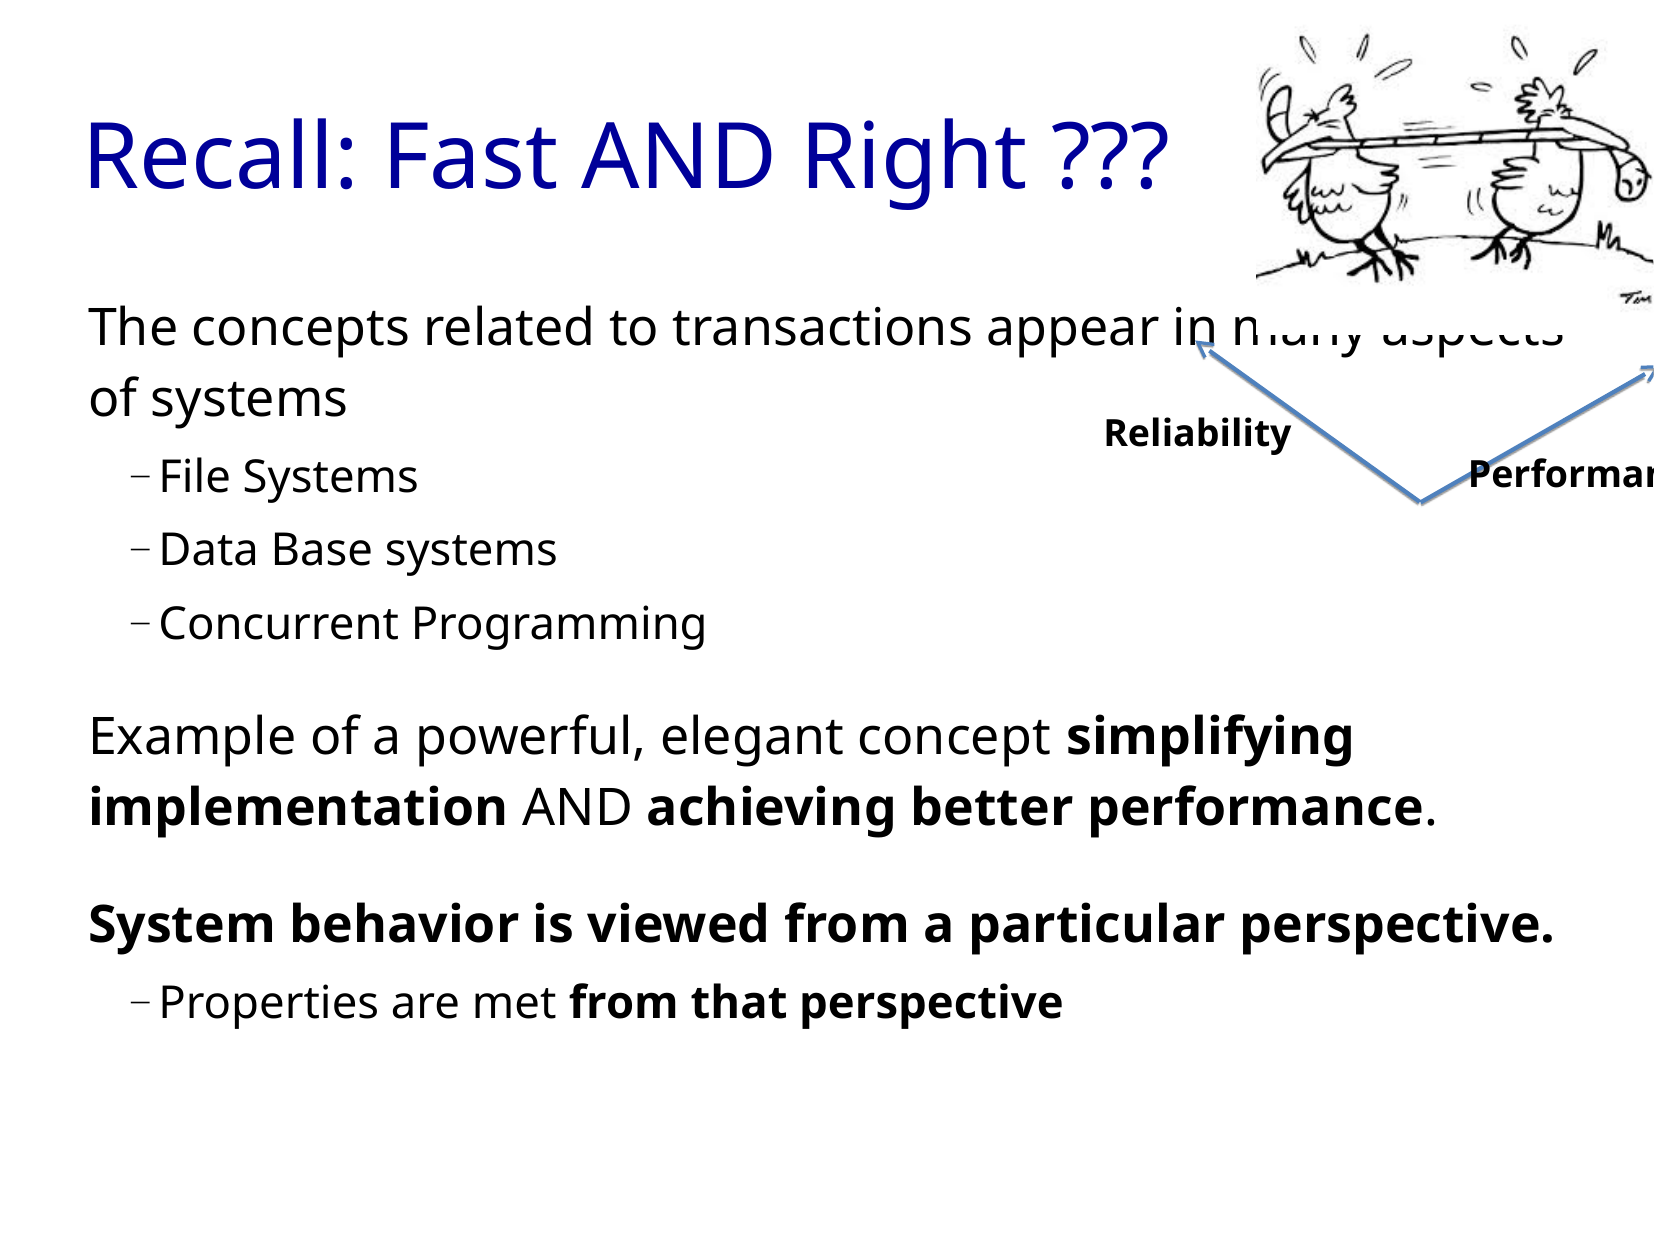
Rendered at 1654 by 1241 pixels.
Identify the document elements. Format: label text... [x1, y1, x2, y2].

picture [1256, 0, 1654, 335]
list The concepts related to transactions appear in many aspects of systems File Systems Data Base systems Concurrent Programming Example of a powerful, elegant concept simplifying implementation AND achieving better performance. System behavior is viewed from a particular perspective. Properties are met from that perspective [60, 290, 1571, 1096]
text_box Performance [1453, 442, 1654, 503]
text_box Reliability [1088, 402, 1363, 462]
title Recall: Fast AND Right ??? [82, 49, 1256, 257]
